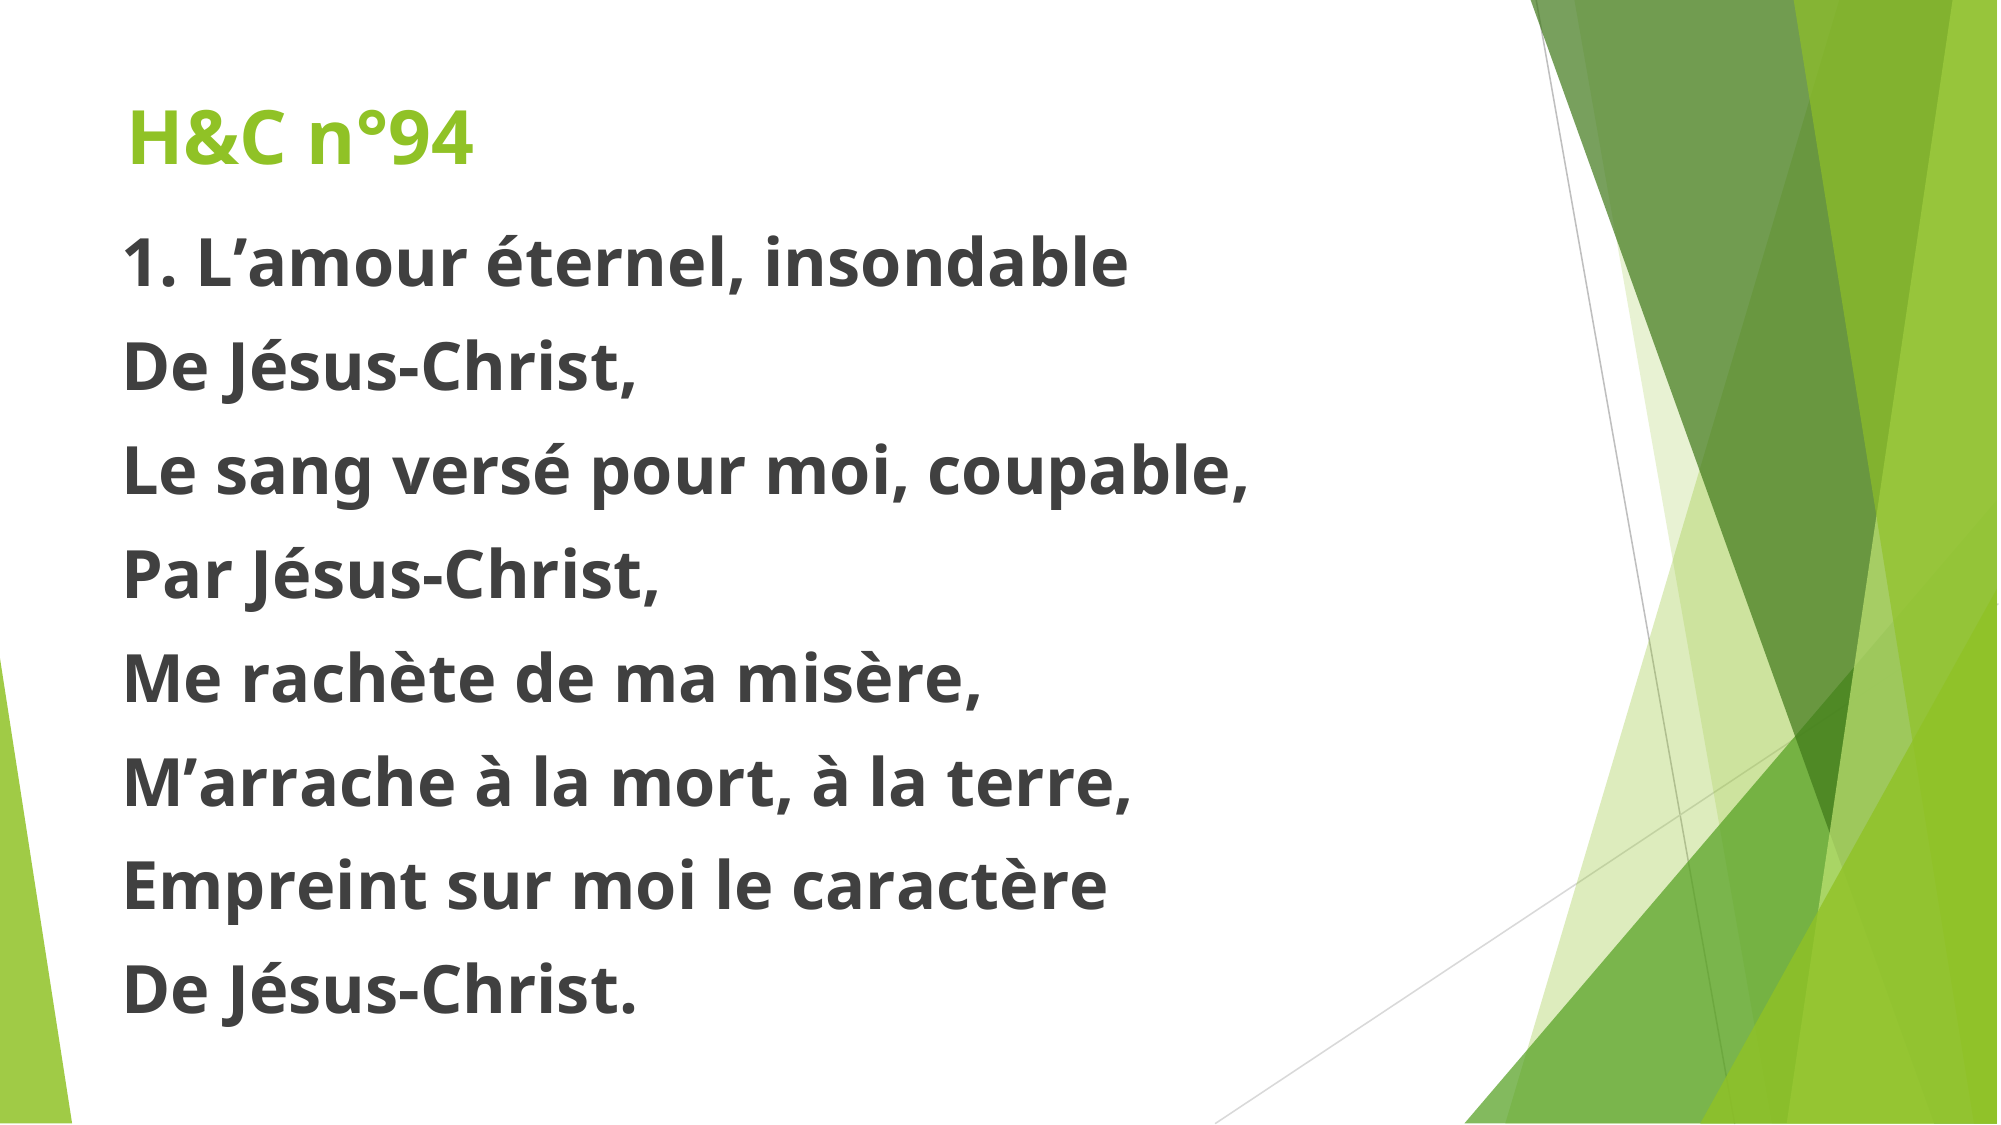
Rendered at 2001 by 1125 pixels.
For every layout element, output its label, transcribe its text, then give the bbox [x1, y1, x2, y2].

text_box H&C n°94 [111, 82, 1522, 200]
text_box 1. L’amour éternel, insondable De Jésus-Christ, Le sang versé pour moi, coupable, Par Jésus-Christ, Me rachète de ma misère, M’arrache à la mort, à la terre, Empreint sur moi le caractère De Jésus-Christ. [106, 200, 1973, 1037]
